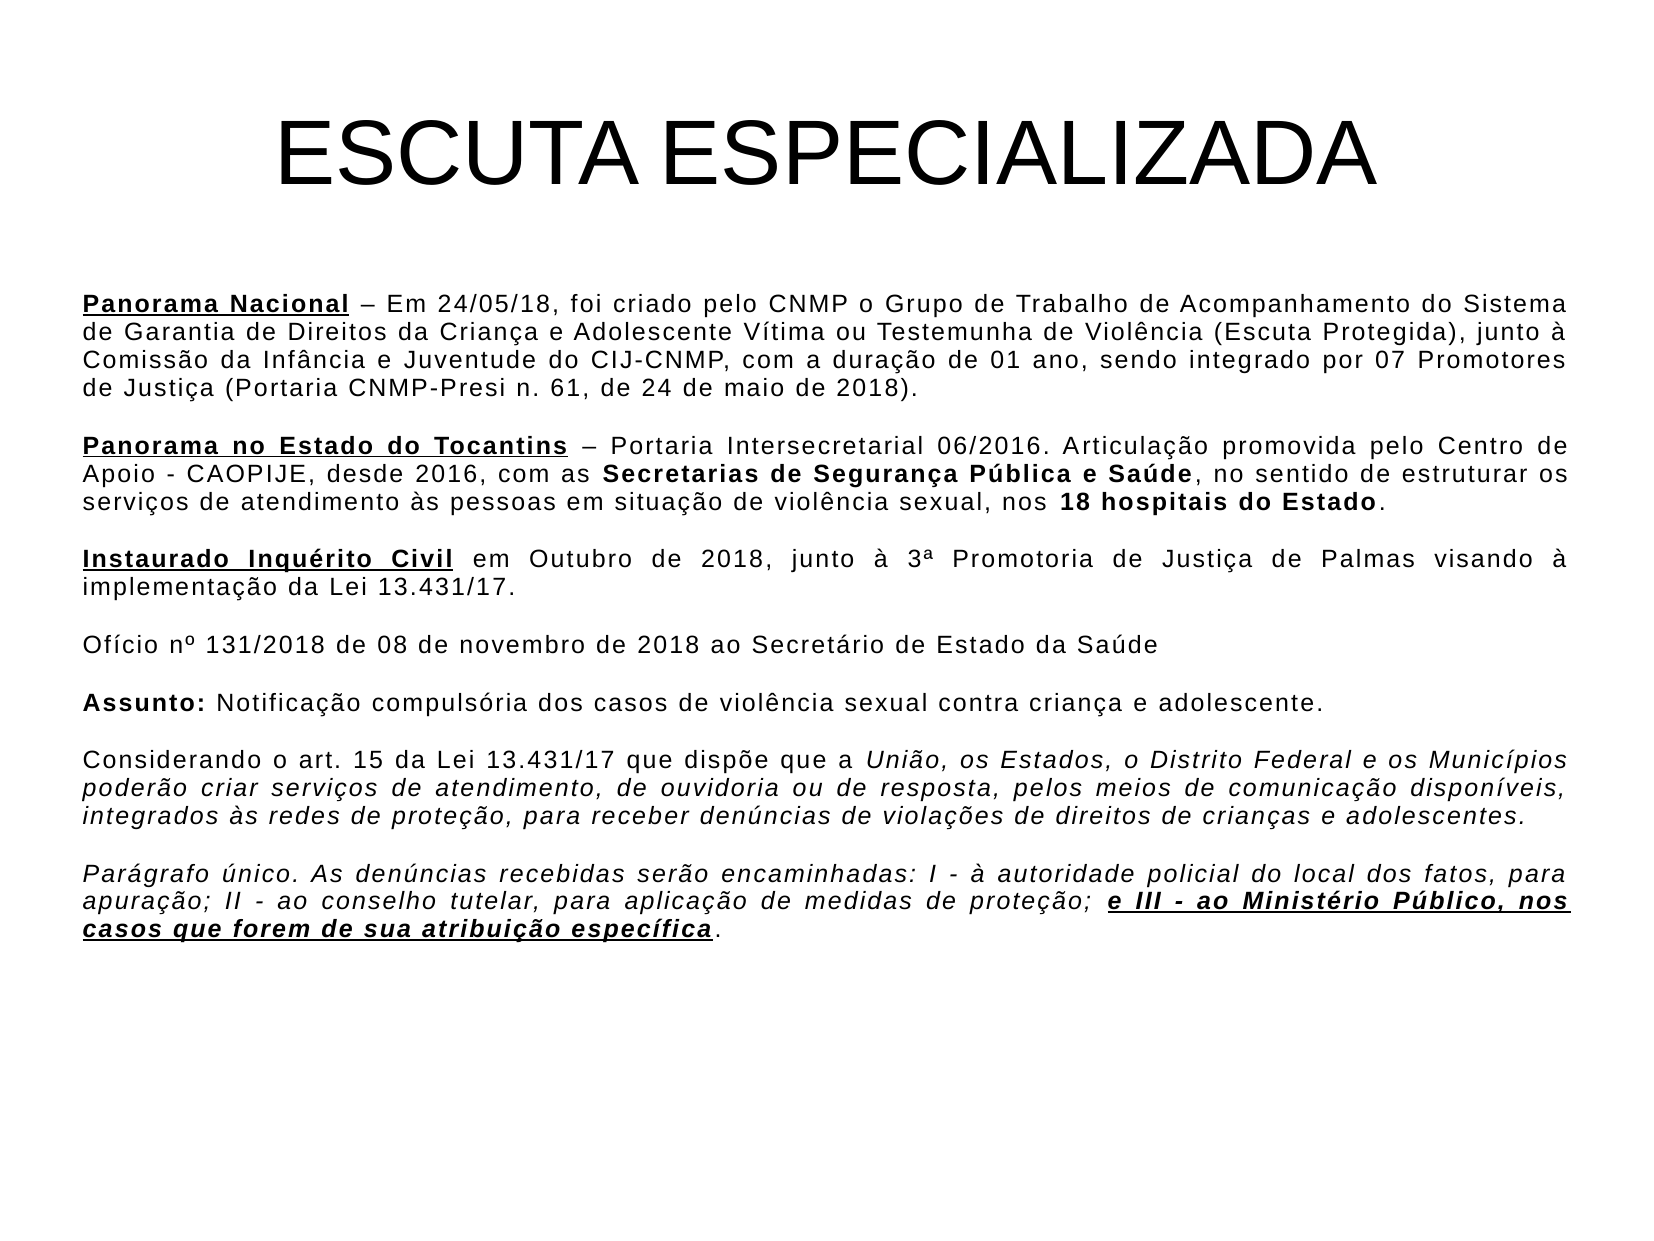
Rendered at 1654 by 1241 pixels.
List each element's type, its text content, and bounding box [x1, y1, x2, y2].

title ESCUTA ESPECIALIZADA [82, 49, 1571, 257]
list Panorama Nacional – Em 24/05/18, foi criado pelo CNMP o Grupo de Trabalho de Acompanhamento do Sistema de Garantia de Direitos da Criança e Adolescente Vítima ou Testemunha de Violência (Escuta Protegida), junto à Comissão da Infância e Juventude do CIJ-CNMP, com a duração de 01 ano, sendo integrado por 07 Promotores de Justiça (Portaria CNMP-Presi n. 61, de 24 de maio de 2018). Panorama no Estado do Tocantins – Portaria Intersecretarial 06/2016. Articulação promovida pelo Centro de Apoio - CAOPIJE, desde 2016, com as Secretarias de Segurança Pública e Saúde, no sentido de estruturar os serviços de atendimento às pessoas em situação de violência sexual, nos 18 hospitais do Estado. Instaurado Inquérito Civil em Outubro de 2018, junto à 3ª Promotoria de Justiça de Palmas visando à implementação da Lei 13.431/17. Ofício nº 131/2018 de 08 de novembro de 2018 ao Secretário de Estado da Saúde Assunto: Notificação compulsória dos casos de violência sexual contra criança e adolescente. Considerando o art. 15 da Lei 13.431/17 que dispõe que a União, os Estados, o Distrito Federal e os Municípios poderão criar serviços de atendimento, de ouvidoria ou de resposta, pelos meios de comunicação disponíveis, integrados às redes de proteção, para receber denúncias de violações de direitos de crianças e adolescentes. Parágrafo único. As denúncias recebidas serão encaminhadas: I - à autoridade policial do local dos fatos, para apuração; II - ao conselho tutelar, para aplicação de medidas de proteção; e III - ao Ministério Público, nos casos que forem de sua atribuição específica. [82, 290, 1571, 1010]
